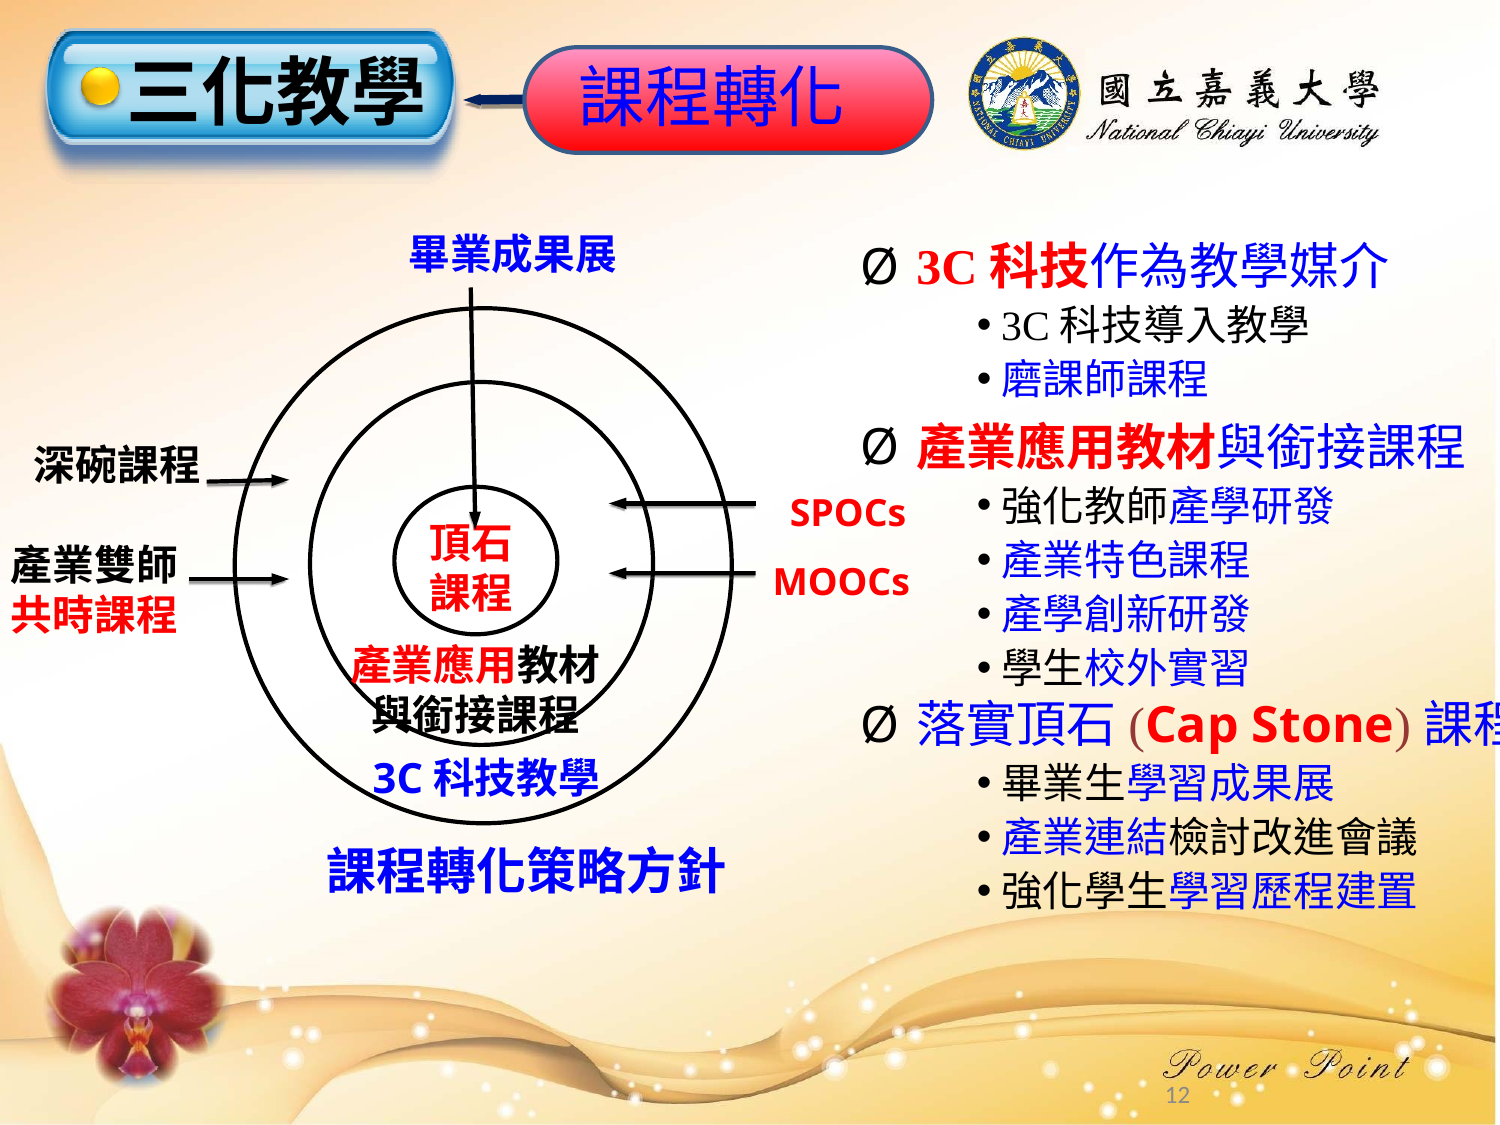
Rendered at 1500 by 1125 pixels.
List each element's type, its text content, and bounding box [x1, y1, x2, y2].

picture [36, 28, 464, 184]
text_box 課程轉化策略方針 [289, 832, 765, 913]
text_box SPOCs [764, 481, 933, 539]
text_box [548, 50, 933, 153]
text_box 3C科技作為教學媒介 3C科技導入教學 磨課師課程 產業應用教材與銜接課程 強化教師產學研發 產業特色課程 產學創新研發 學生校外實習 落實頂石(Cap Stone)課程 畢業生學習成果展 產業連結檢討改進會議 強化學生學習歷程建置 [845, 227, 1500, 1125]
text_box 課程轉化 [527, 47, 897, 144]
text_box 畢業成果展 [372, 219, 654, 278]
text_box 產業雙師 共時課程 [0, 531, 207, 633]
text_box 頂石 課程 [414, 509, 552, 572]
text_box 3C科技教學 [357, 744, 616, 798]
text_box 深碗課程 [0, 431, 235, 497]
text_box 12 [1149, 1063, 1500, 1124]
text_box 產業應用教材與銜接課程 [317, 631, 634, 716]
text_box MOOCs [755, 550, 928, 598]
text_box 三化教學 [53, 37, 447, 144]
